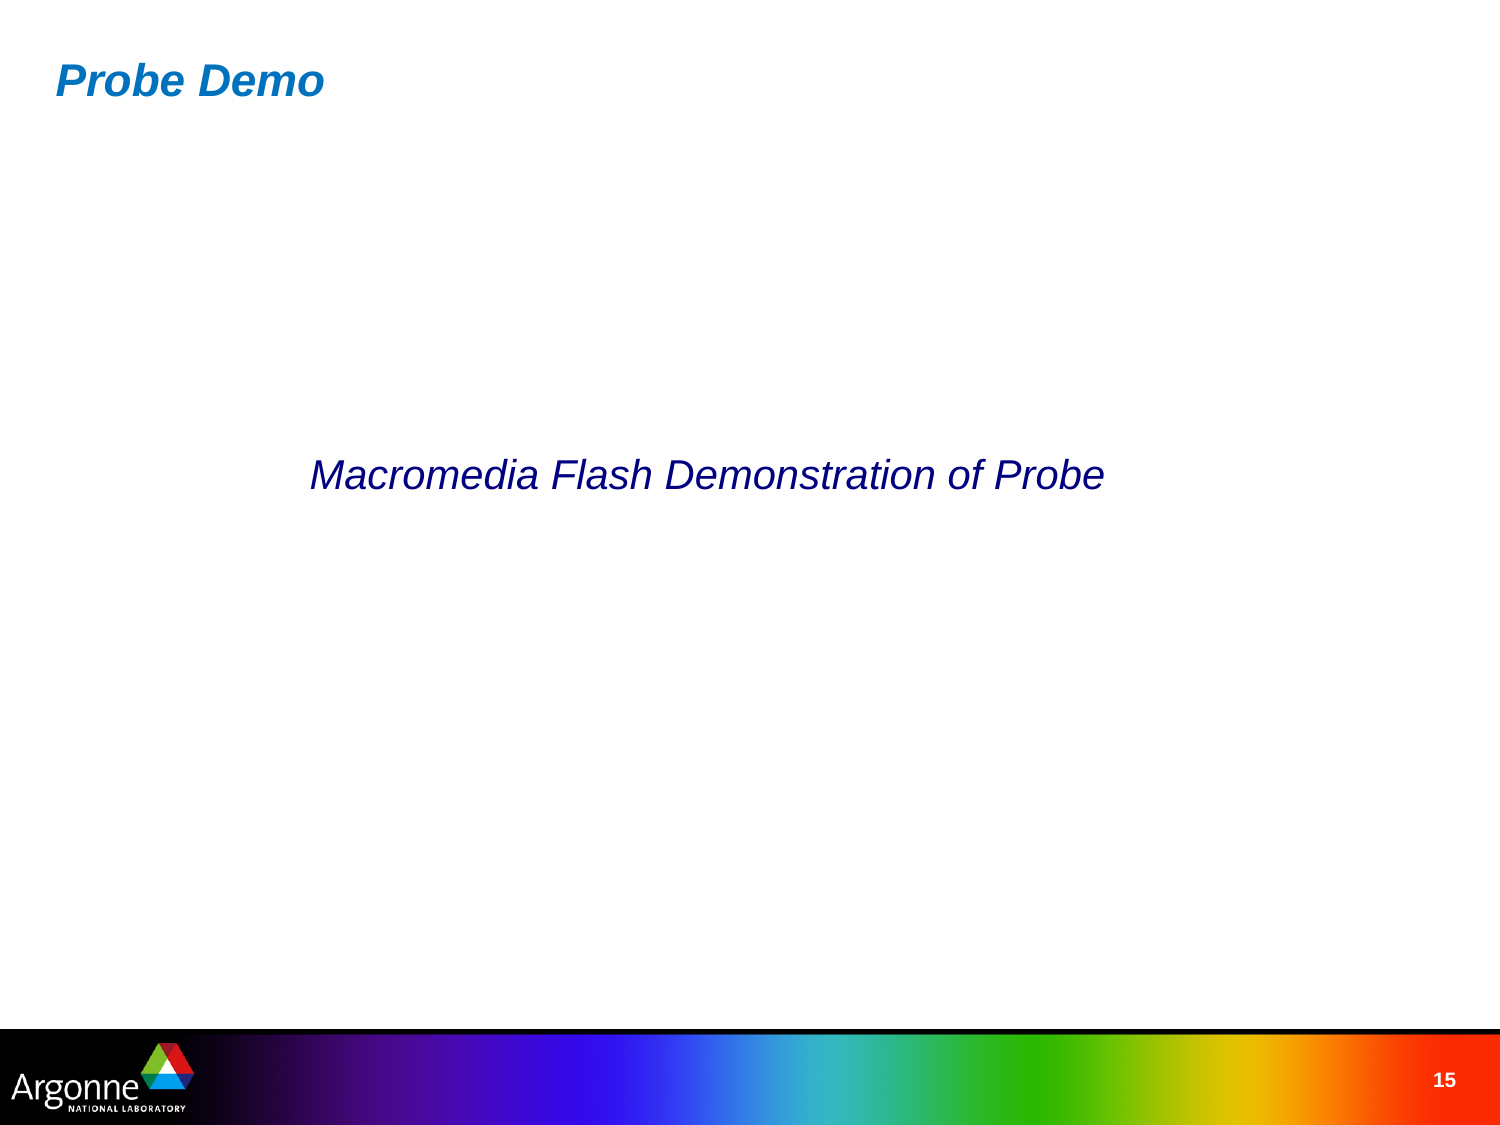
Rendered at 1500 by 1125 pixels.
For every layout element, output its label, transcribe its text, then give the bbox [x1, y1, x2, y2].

picture [0, 1029, 1500, 1125]
subtitle Macromedia Flash Demonstration of Probe [56, 229, 1359, 725]
title Probe Demo [55, 48, 1361, 118]
